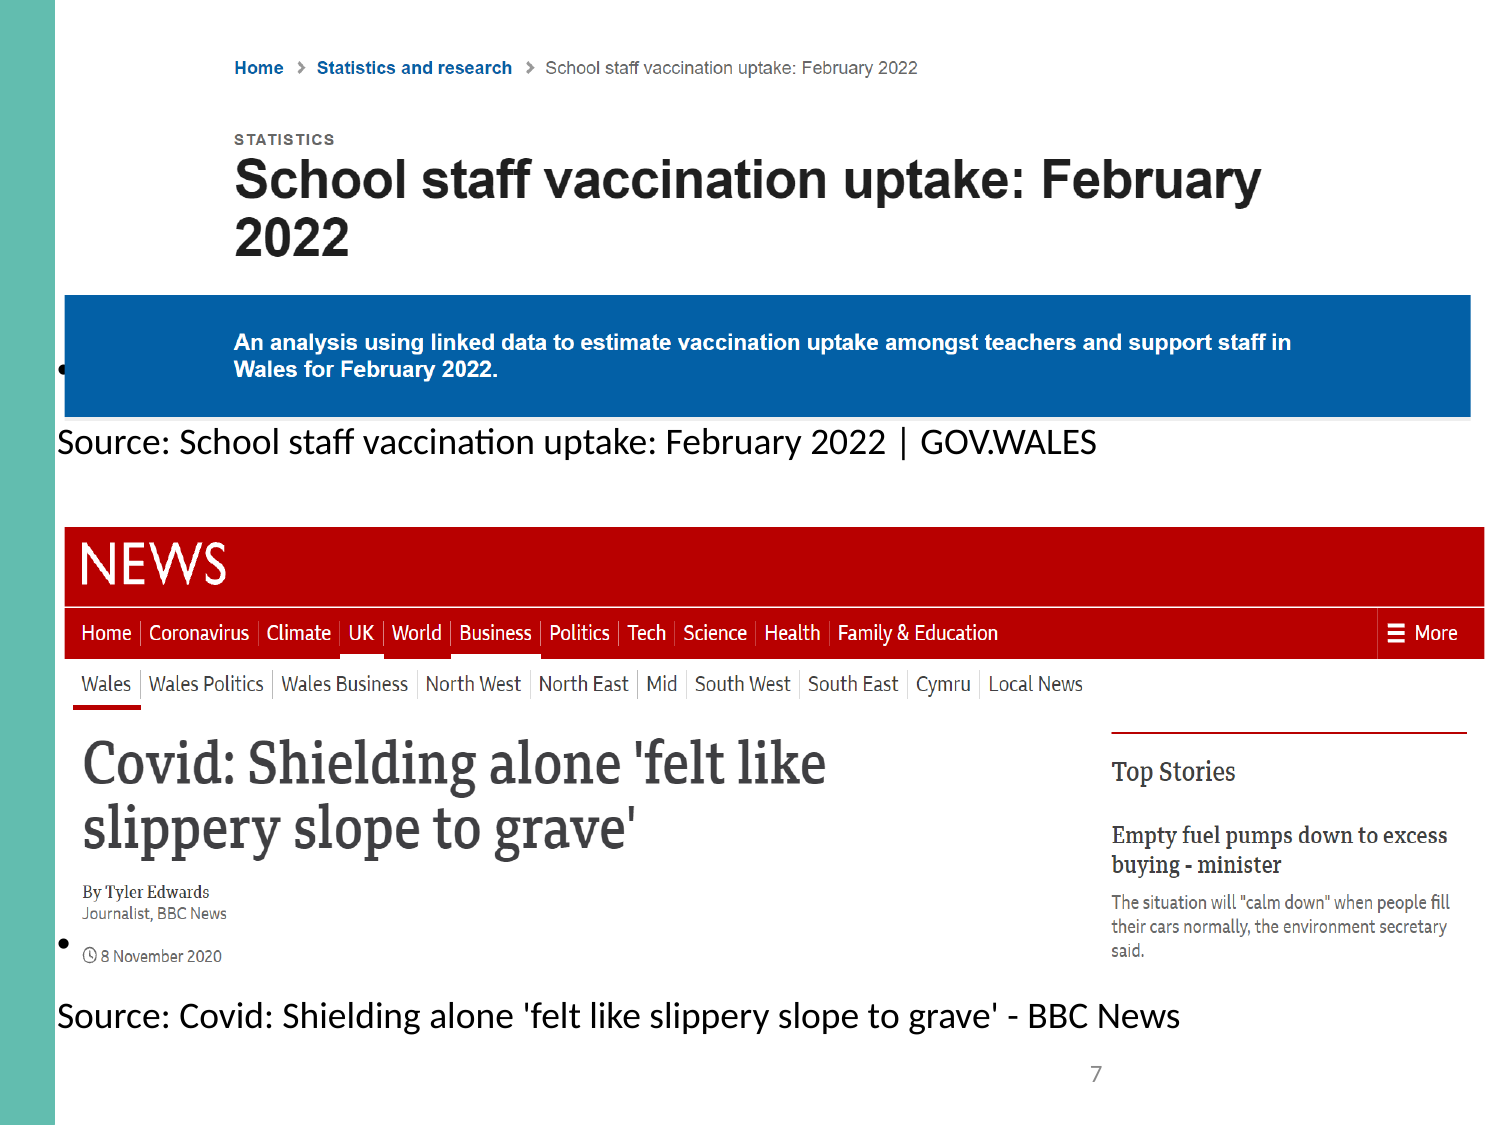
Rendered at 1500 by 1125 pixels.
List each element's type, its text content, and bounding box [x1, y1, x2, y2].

text_box Source: Covid: Shielding alone 'felt like slippery slope to grave' - BBC News [42, 913, 1482, 1043]
text_box 7 [1074, 1043, 1426, 1103]
text_box Source: School staff vaccination uptake: February 2022 | GOV.WALES [42, 340, 1482, 470]
picture [64, 527, 1485, 984]
picture [64, 45, 1471, 421]
